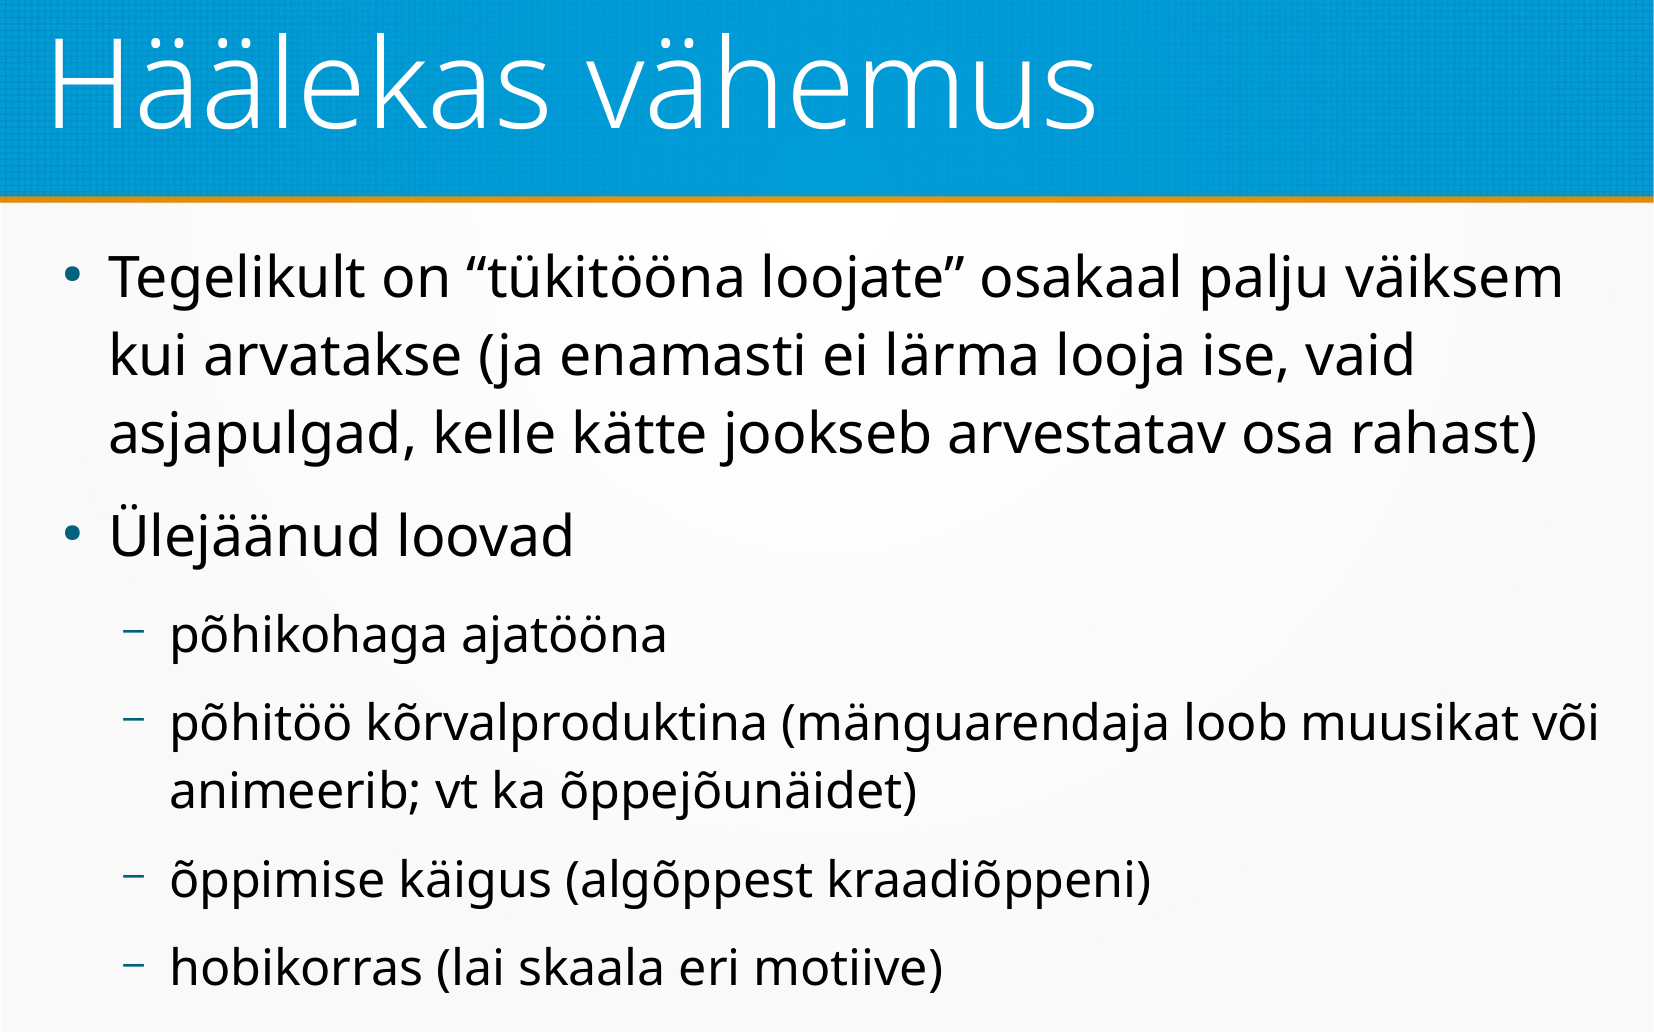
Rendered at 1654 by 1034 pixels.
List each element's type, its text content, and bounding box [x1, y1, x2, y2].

title Häälekas vähemus [43, 0, 1619, 166]
list Tegelikult on “tükitööna loojate” osakaal palju väiksem kui arvatakse (ja enamasti ei lärma looja ise, vaid asjapulgad, kelle kätte jookseb arvestatav osa rahast) Ülejäänud loovad põhikohaga ajatööna põhitöö kõrvalproduktina (mänguarendaja loob muusikat või animeerib; vt ka õppejõunäidet) õppimise käigus (algõppest kraadiõppeni) hobikorras (lai skaala eri motiive) [47, 236, 1607, 1002]
picture [0, 195, 1654, 1034]
